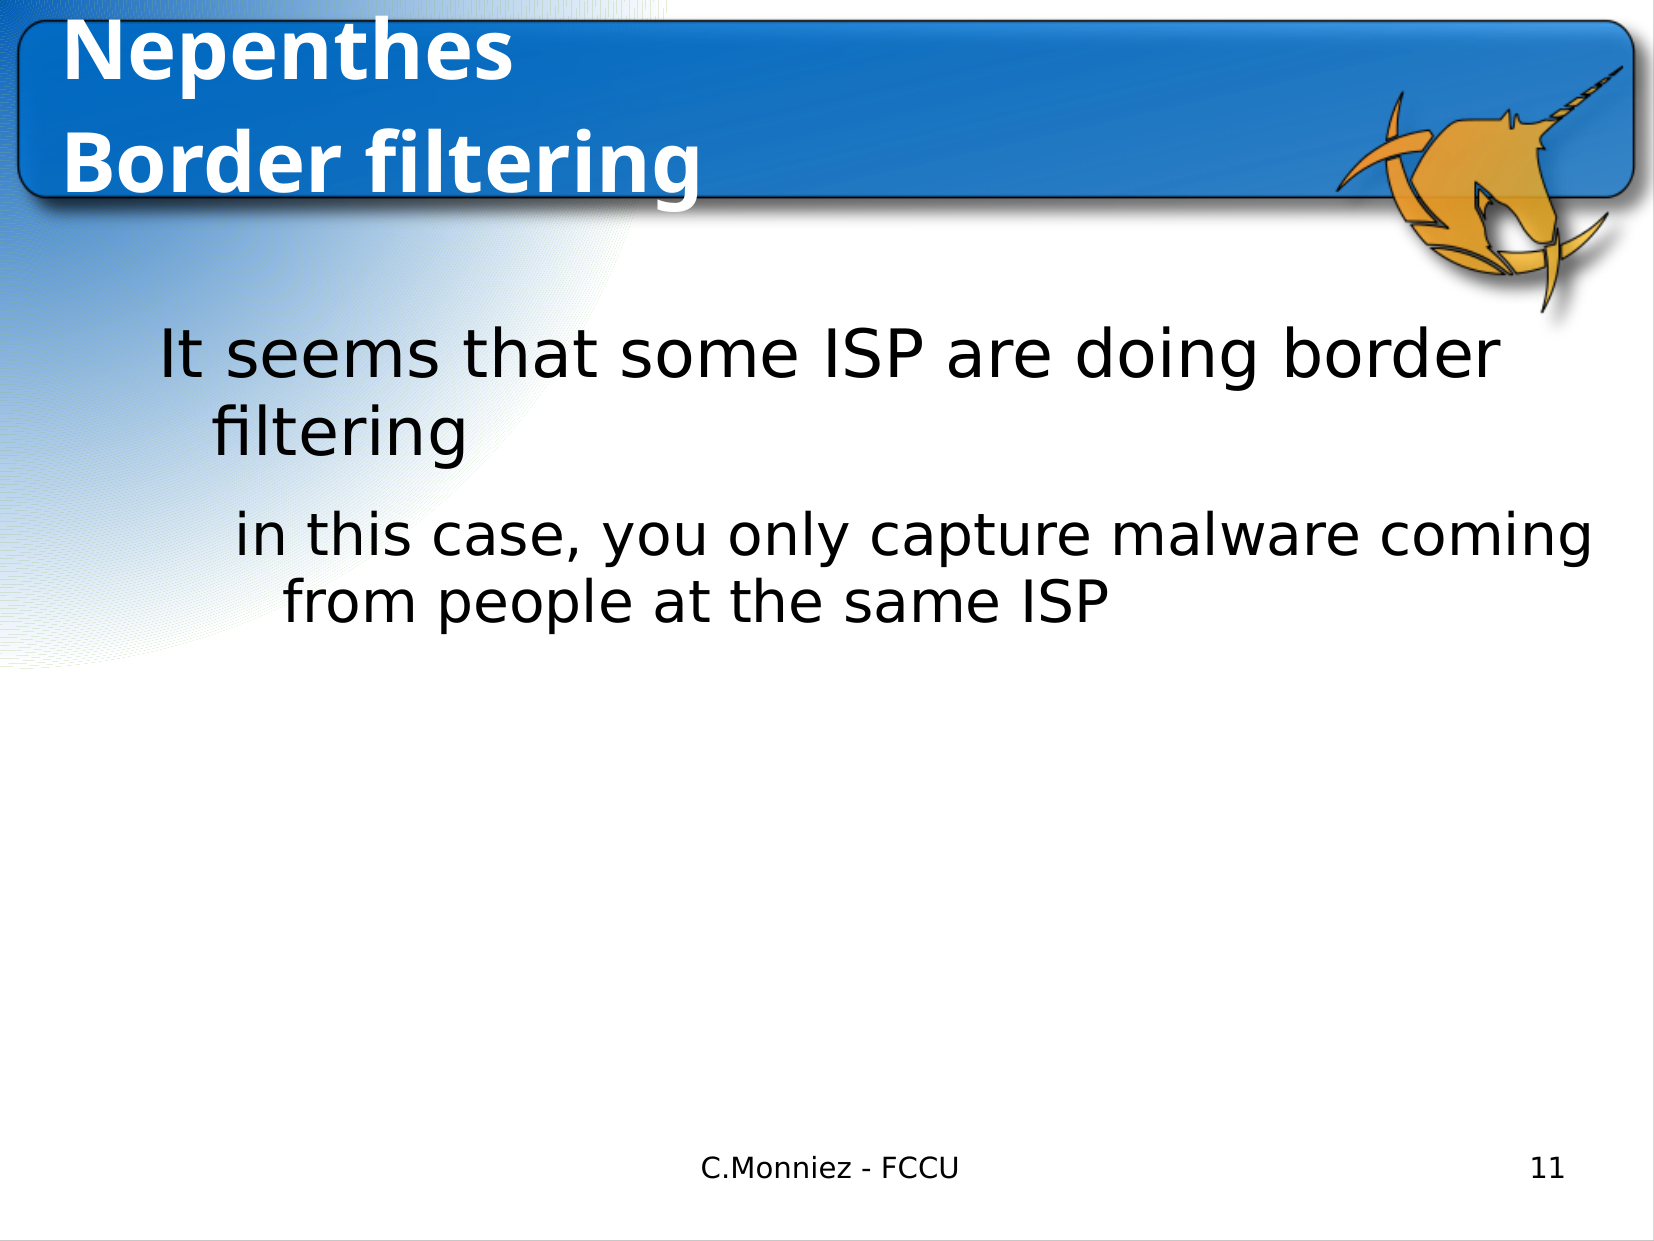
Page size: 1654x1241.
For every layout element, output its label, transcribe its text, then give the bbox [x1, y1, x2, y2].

picture [0, 0, 1654, 1241]
list It seems that some ISP are doing border filtering in this case, you only capture malware coming from people at the same ISP [140, 315, 1629, 1120]
title Nepenthes Border filtering [59, 0, 1388, 208]
